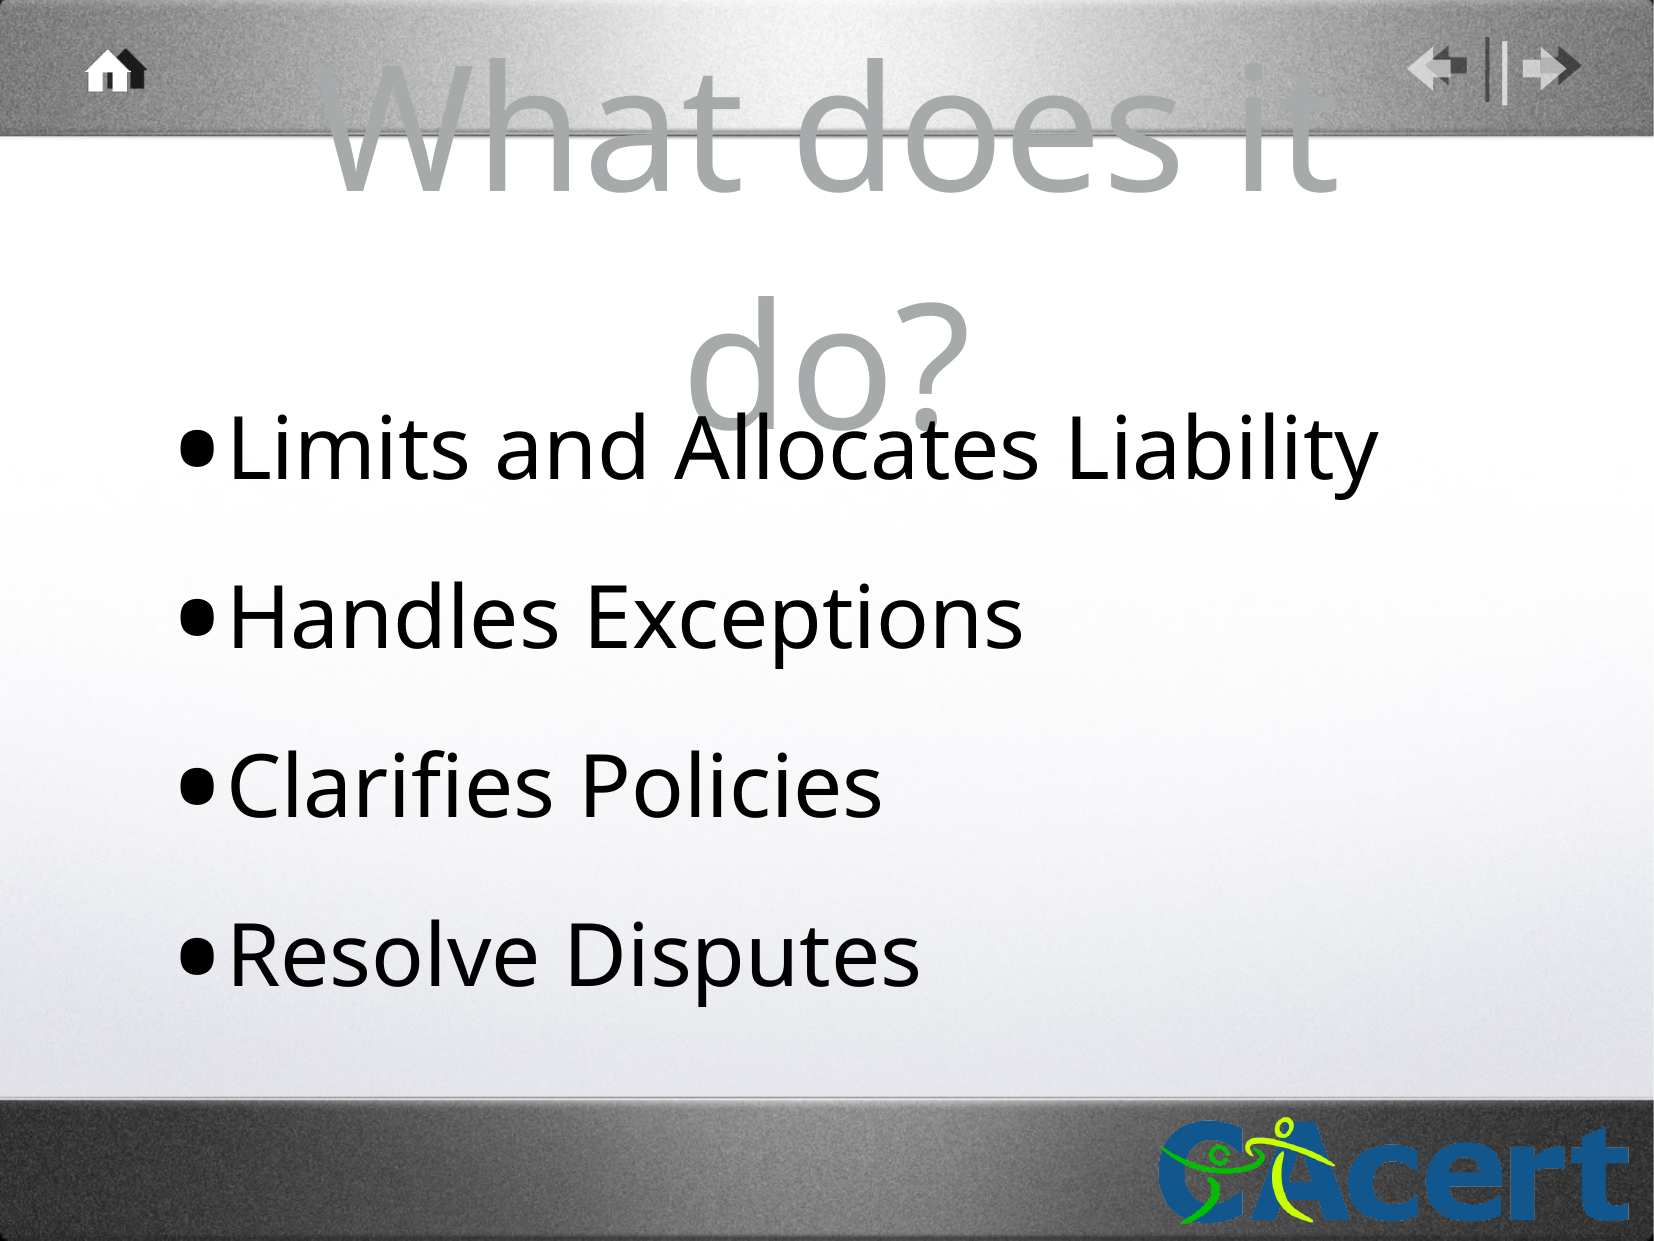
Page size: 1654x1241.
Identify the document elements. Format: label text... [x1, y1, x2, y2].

picture [0, 0, 1654, 1241]
title What does it do? [161, 133, 1493, 335]
list Limits and Allocates Liability Handles Exceptions Clarifies Policies Resolve Disputes [161, 335, 1493, 1063]
